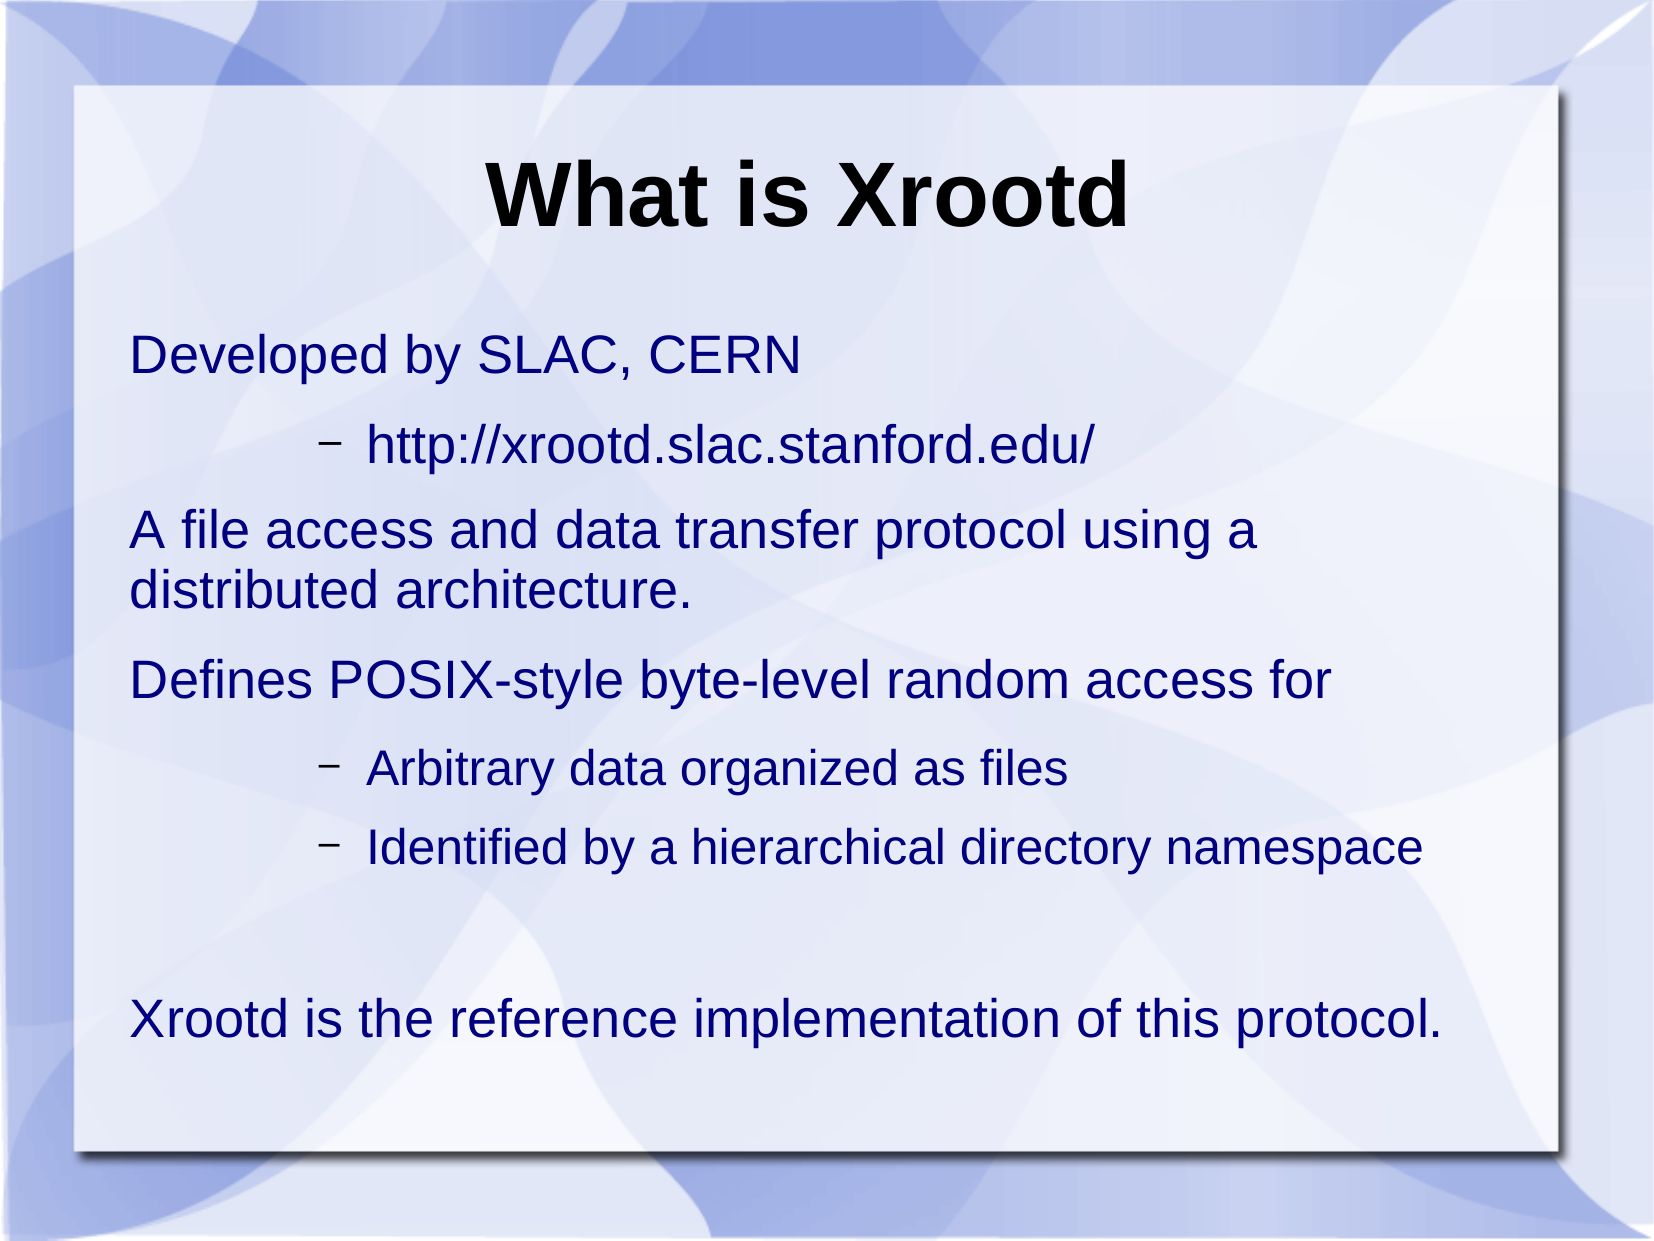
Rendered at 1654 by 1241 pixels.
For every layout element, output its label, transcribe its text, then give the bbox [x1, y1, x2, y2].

list Developed by SLAC, CERN http://xrootd.slac.stanford.edu/ A file access and data transfer protocol using a distributed architecture. Defines POSIX-style byte-level random access for Arbitrary data organized as files Identified by a hierarchical directory namespace Xrootd is the reference implementation of this protocol. [129, 324, 1489, 1050]
picture [0, 0, 1654, 1241]
title What is Xrootd [82, 98, 1536, 291]
